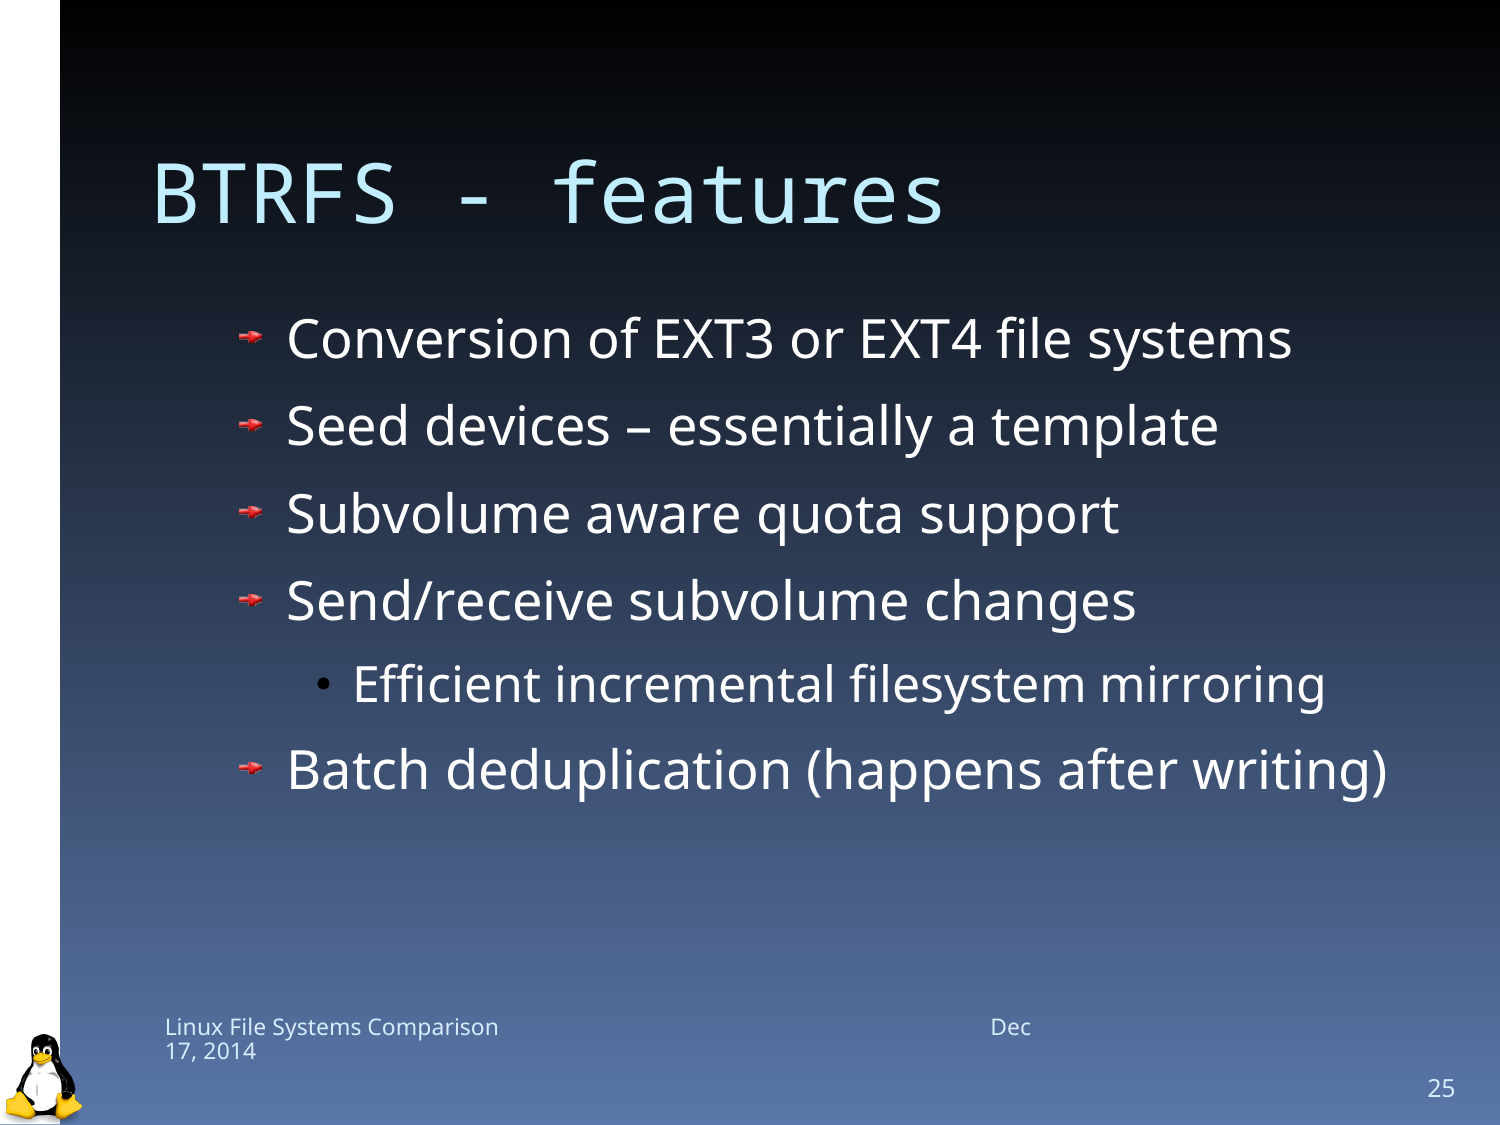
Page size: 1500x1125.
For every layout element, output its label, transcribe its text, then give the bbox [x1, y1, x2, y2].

list Conversion of EXT3 or EXT4 file systems Seed devices – essentially a template Subvolume aware quota support Send/receive subvolume changes Efficient incremental filesystem mirroring Batch deduplication (happens after writing) [149, 292, 1425, 961]
title BTRFS - features [149, 84, 1425, 292]
picture [0, 1034, 82, 1125]
